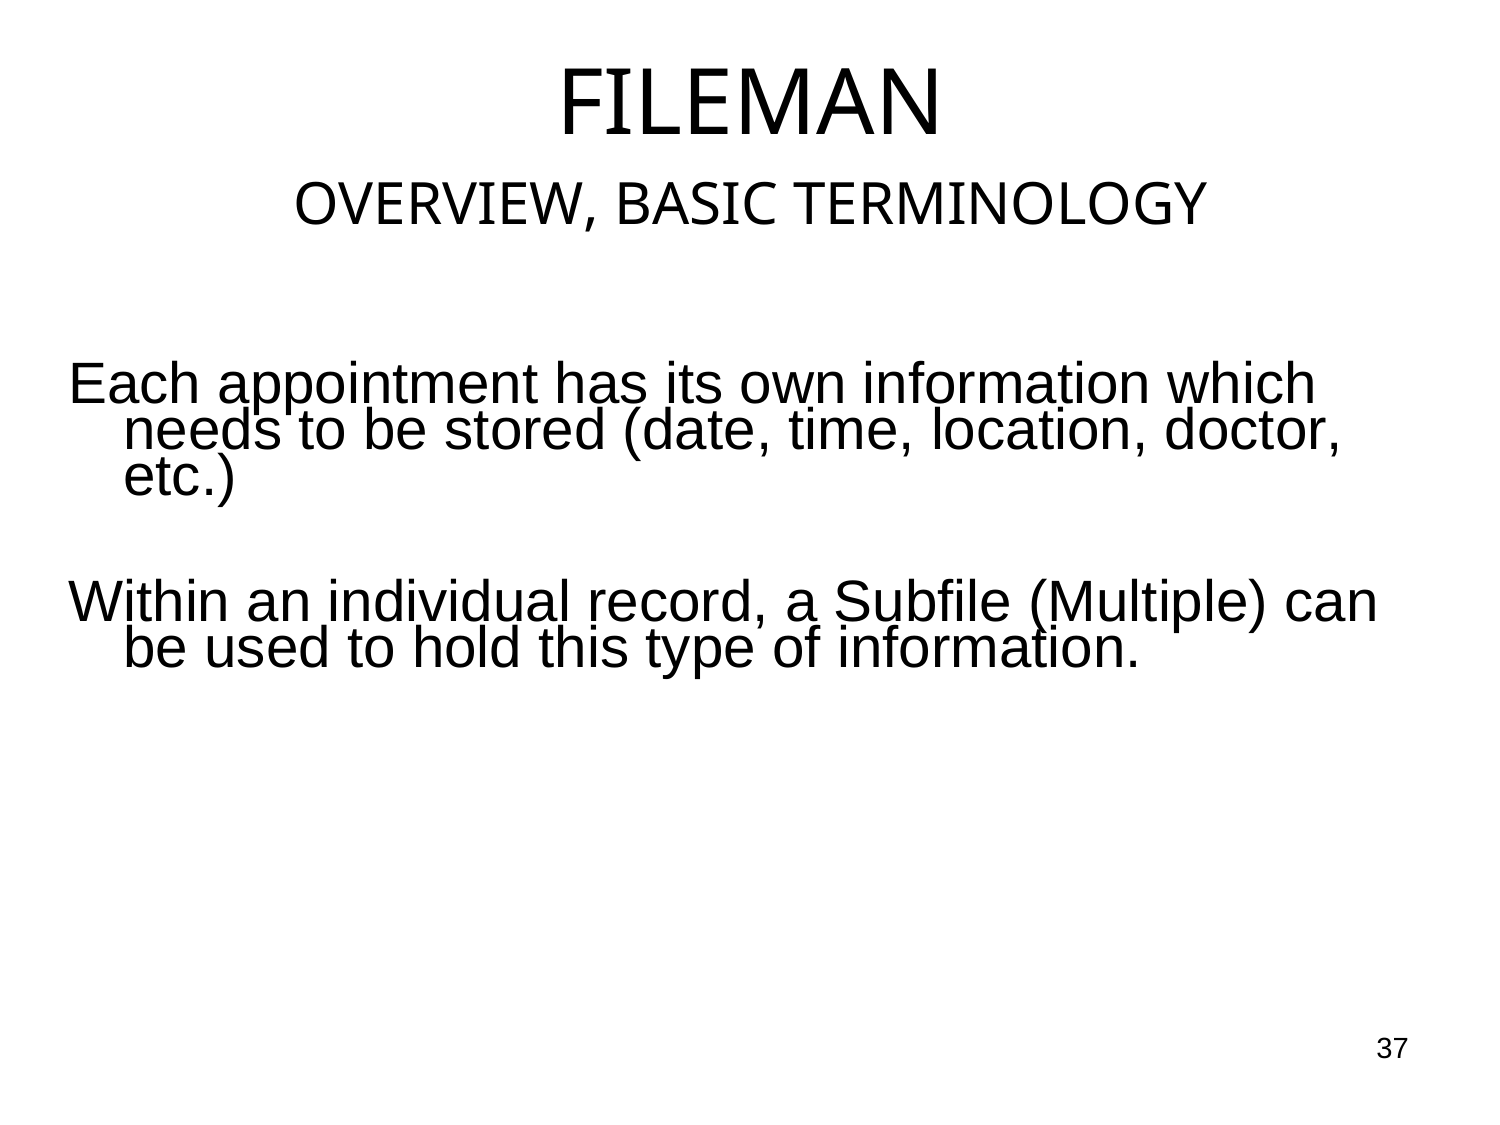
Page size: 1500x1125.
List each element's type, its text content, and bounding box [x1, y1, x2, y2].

list Each appointment has its own information which needs to be stored (date, time, location, doctor, etc.) Within an individual record, a Subfile (Multiple) can be used to hold this type of information. [68, 285, 1418, 1013]
title FILEMAN OVERVIEW, BASIC TERMINOLOGY [76, 33, 1426, 245]
